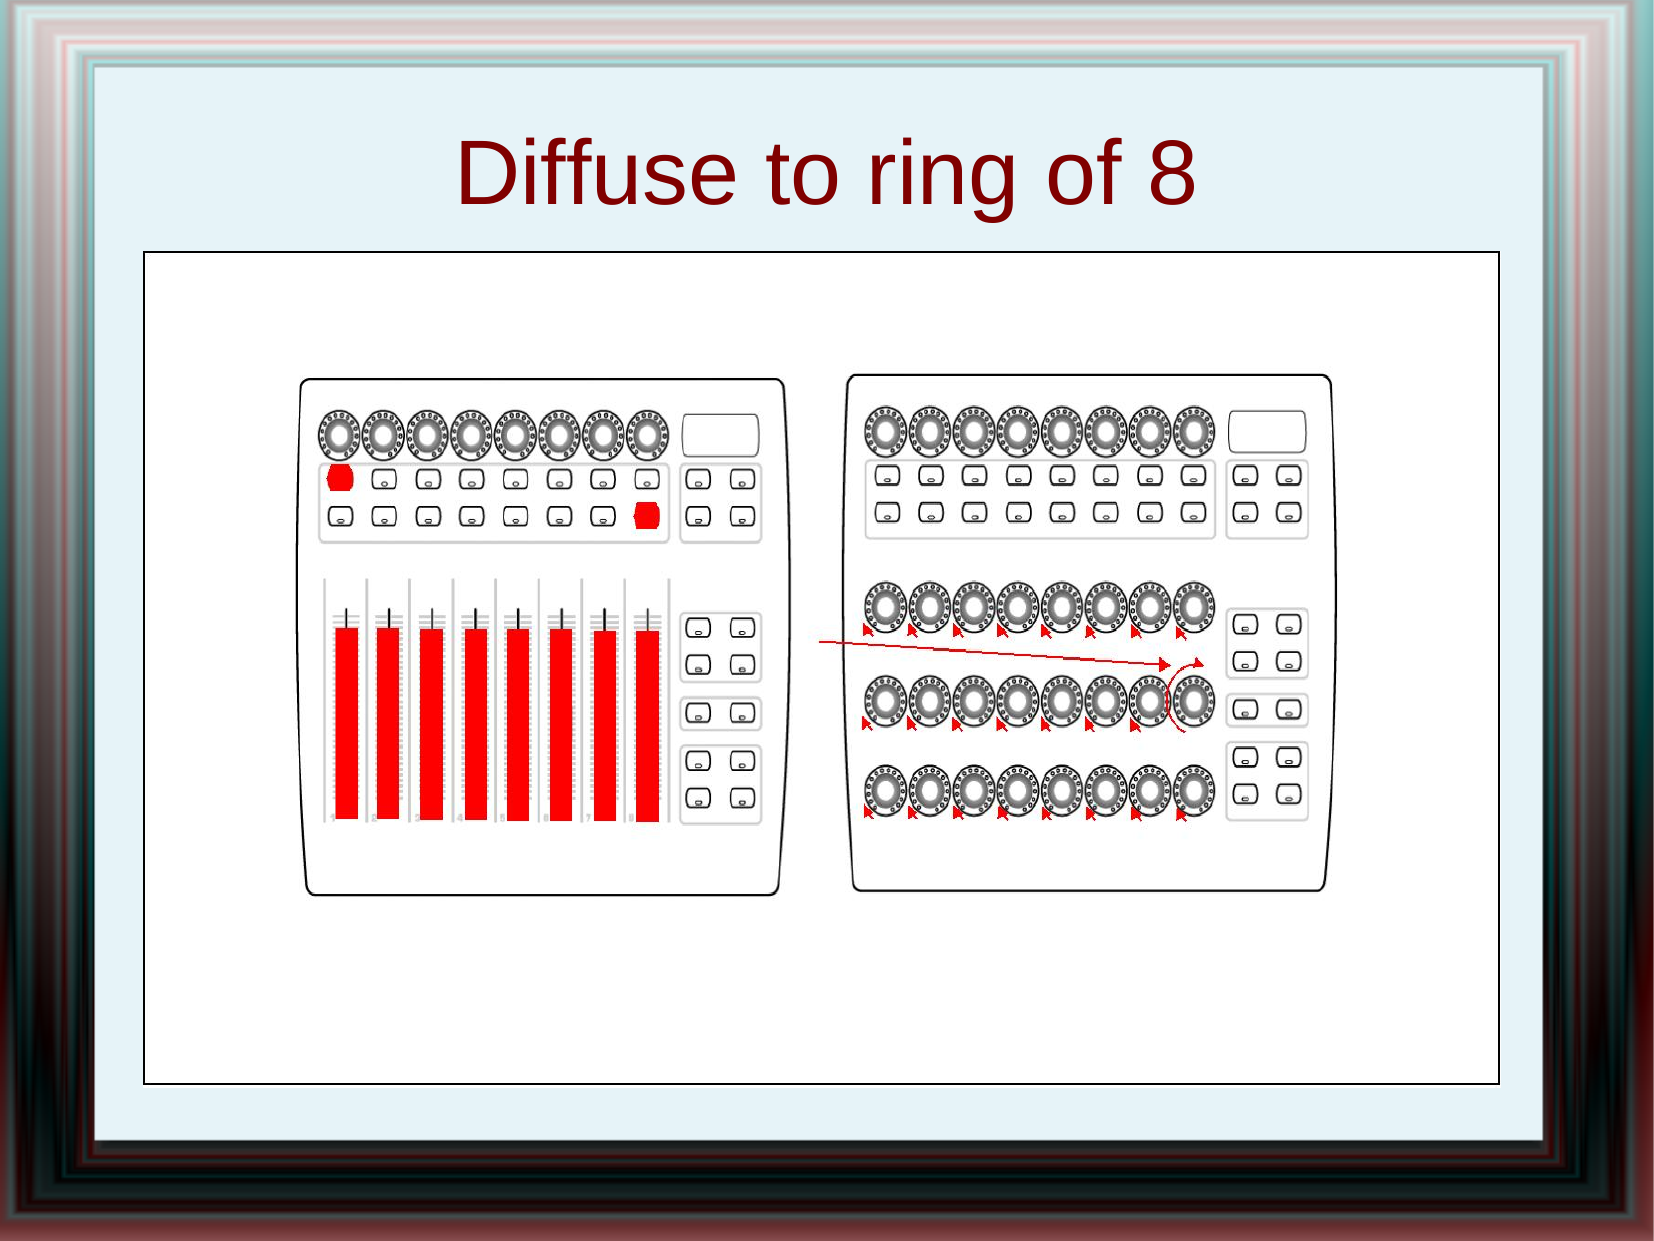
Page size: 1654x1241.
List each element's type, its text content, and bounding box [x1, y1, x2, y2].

title Diffuse to ring of 8 [118, 95, 1536, 250]
picture [0, 0, 1654, 1241]
